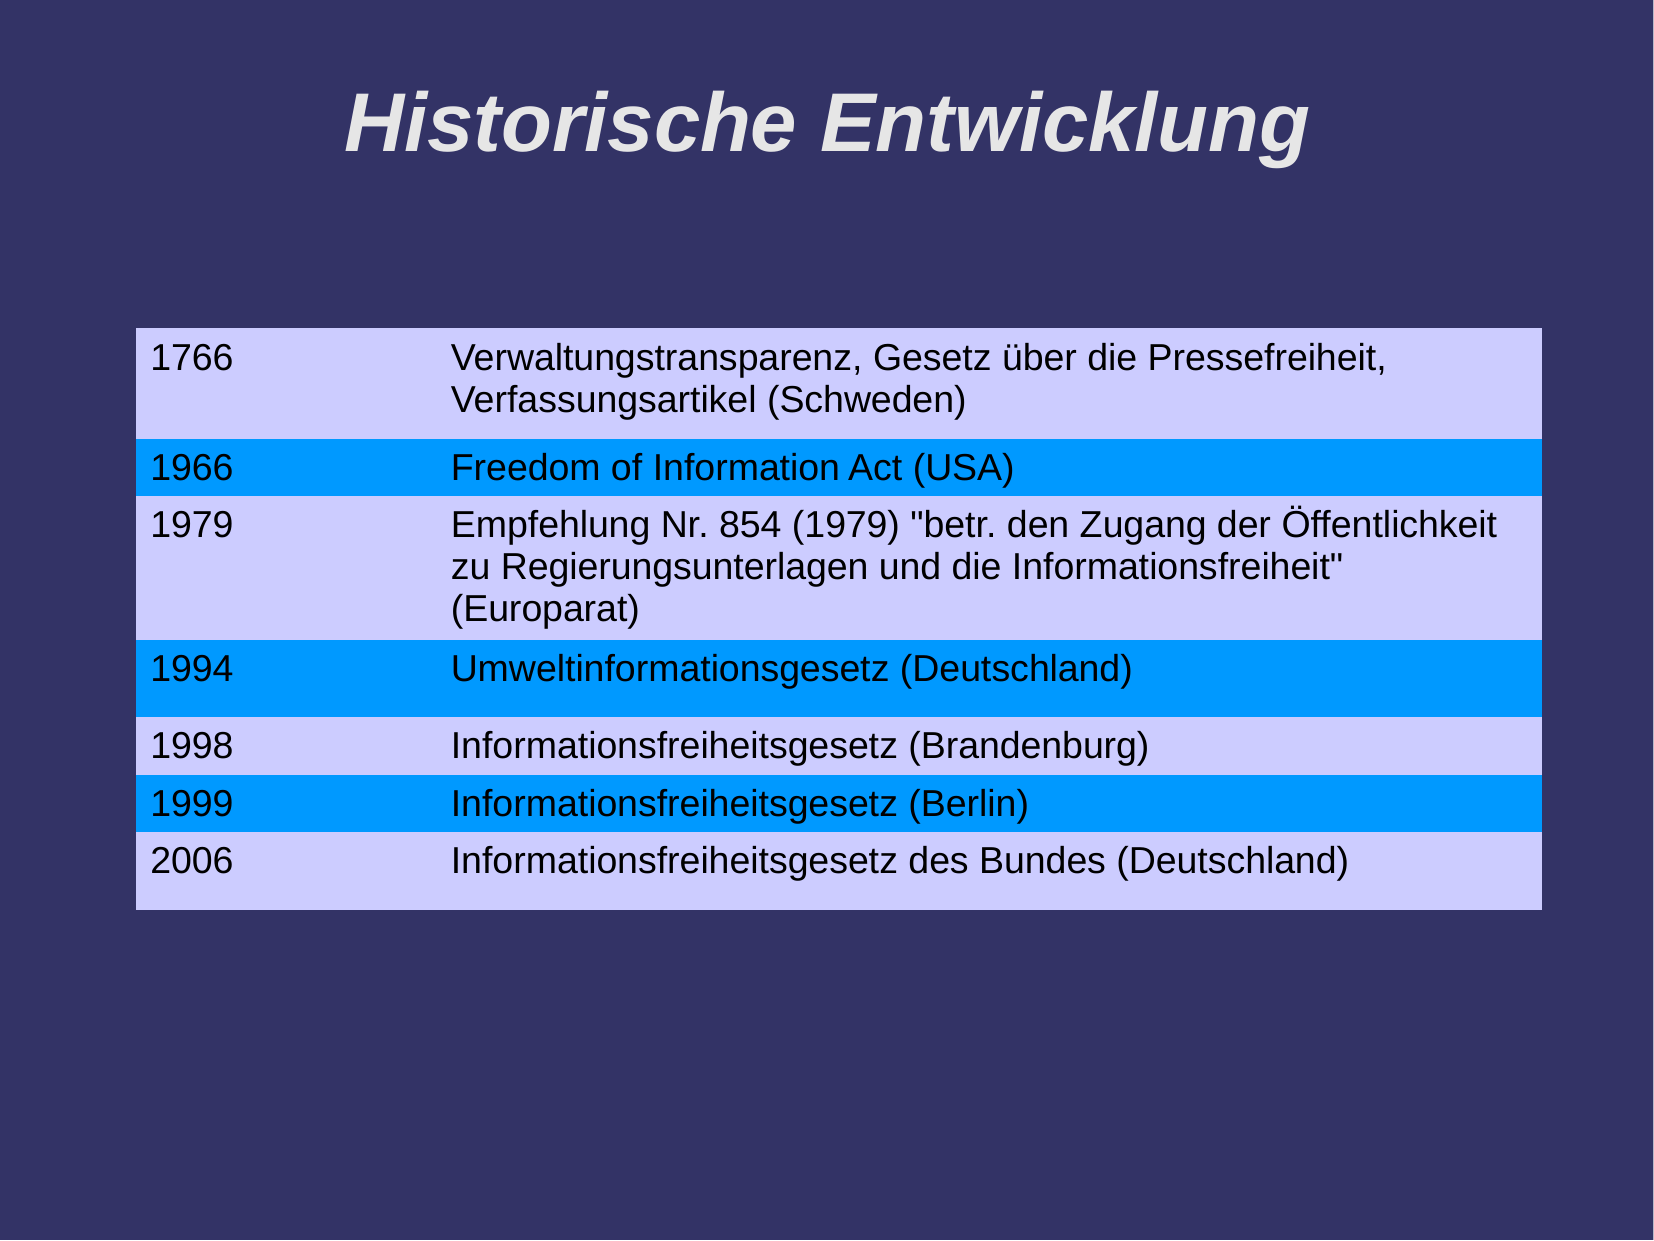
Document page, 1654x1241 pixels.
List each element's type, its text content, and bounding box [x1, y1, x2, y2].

table_cell 1966 [136, 439, 436, 496]
table_cell Informationsfreiheitsgesetz (Brandenburg) [436, 717, 1542, 775]
table_header 1766 [136, 328, 436, 439]
table_cell Umweltinformationsgesetz (Deutschland) [436, 640, 1542, 717]
table_cell 1994 [136, 640, 436, 717]
table_cell 1998 [136, 717, 436, 775]
table_header Verwaltungstransparenz, Gesetz über die Pressefreiheit, Verfassungsartikel (Schweden) [436, 328, 1542, 439]
table_cell 2006 [136, 832, 436, 910]
table_cell Informationsfreiheitsgesetz des Bundes (Deutschland) [436, 832, 1542, 910]
table_cell 1979 [136, 496, 436, 640]
table_cell Informationsfreiheitsgesetz (Berlin) [436, 775, 1542, 832]
table_cell Freedom of Information Act (USA) [436, 439, 1542, 496]
table_cell 1999 [136, 775, 436, 832]
table_cell Empfehlung Nr. 854 (1979) "betr. den Zugang der Öffentlichkeit zu Regierungsunterlagen und die Informationsfreiheit" (Europarat) [436, 496, 1542, 640]
title Historische Entwicklung [121, 19, 1534, 227]
list [177, 370, 1568, 1152]
